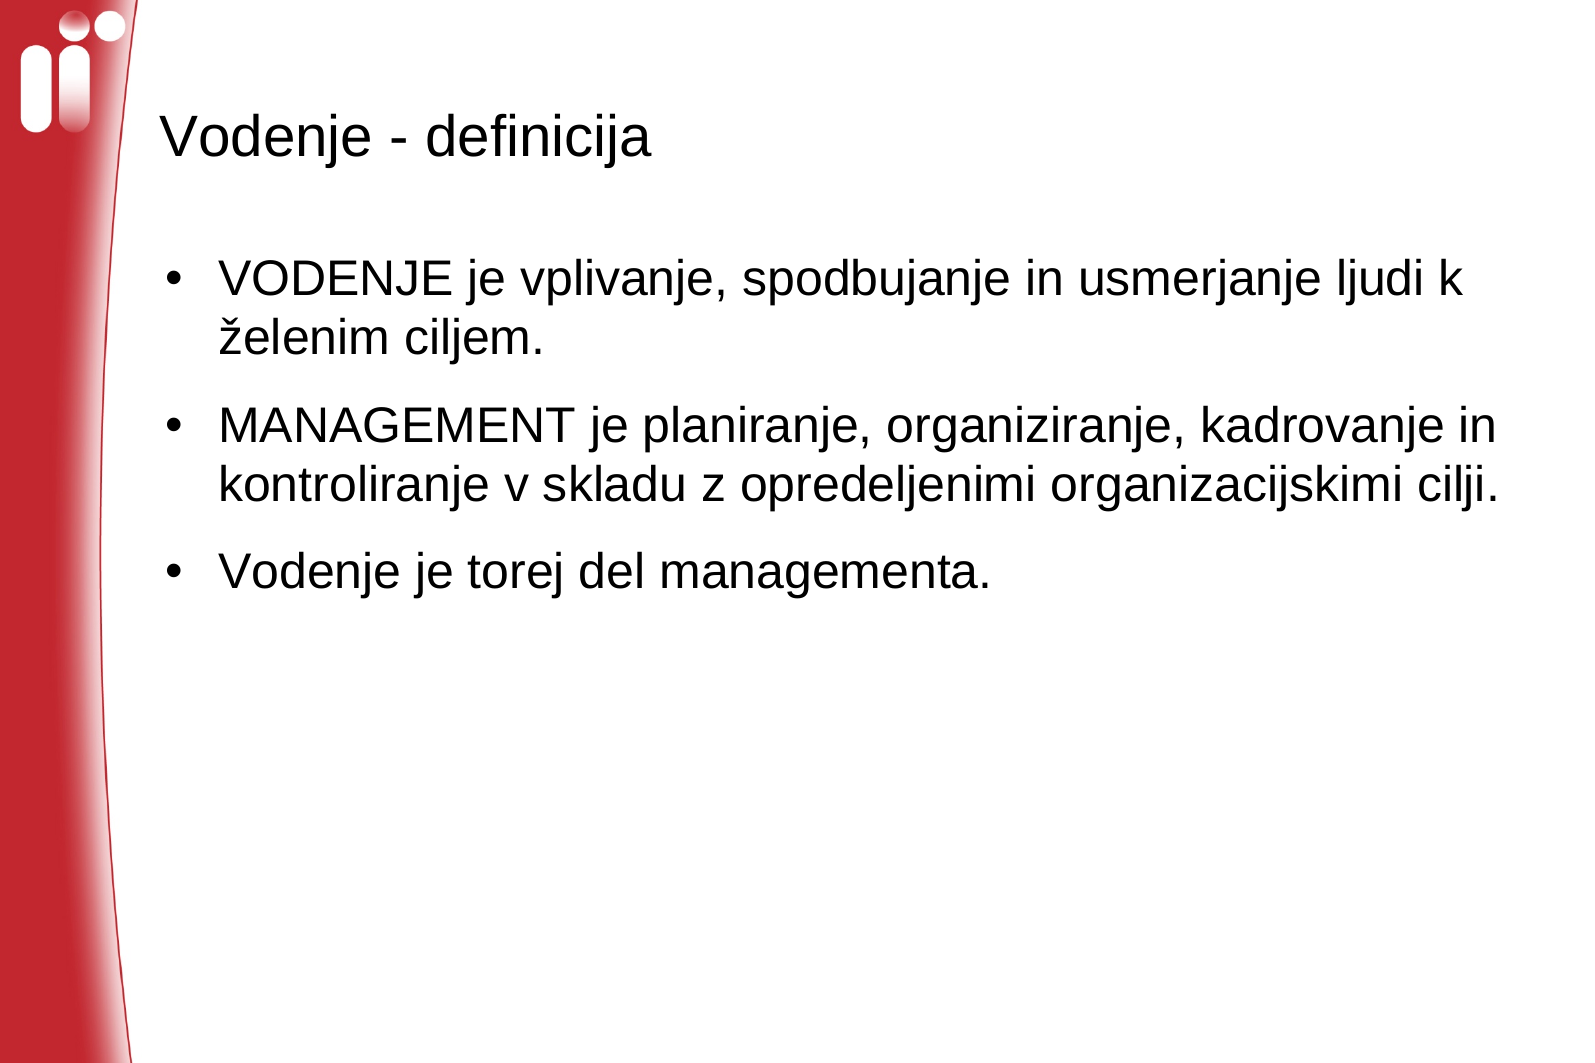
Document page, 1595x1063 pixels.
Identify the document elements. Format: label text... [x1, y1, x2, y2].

picture [0, 0, 1414, 1063]
title Vodenje - definicija [159, 22, 1515, 248]
list VODENJE je vplivanje, spodbujanje in usmerjanje ljudi k želenim ciljem. MANAGEMENT je planiranje, organiziranje, kadrovanje in kontroliranje v skladu z opredeljenimi organizacijskimi cilji. Vodenje je torej del managementa. [147, 248, 1515, 1063]
